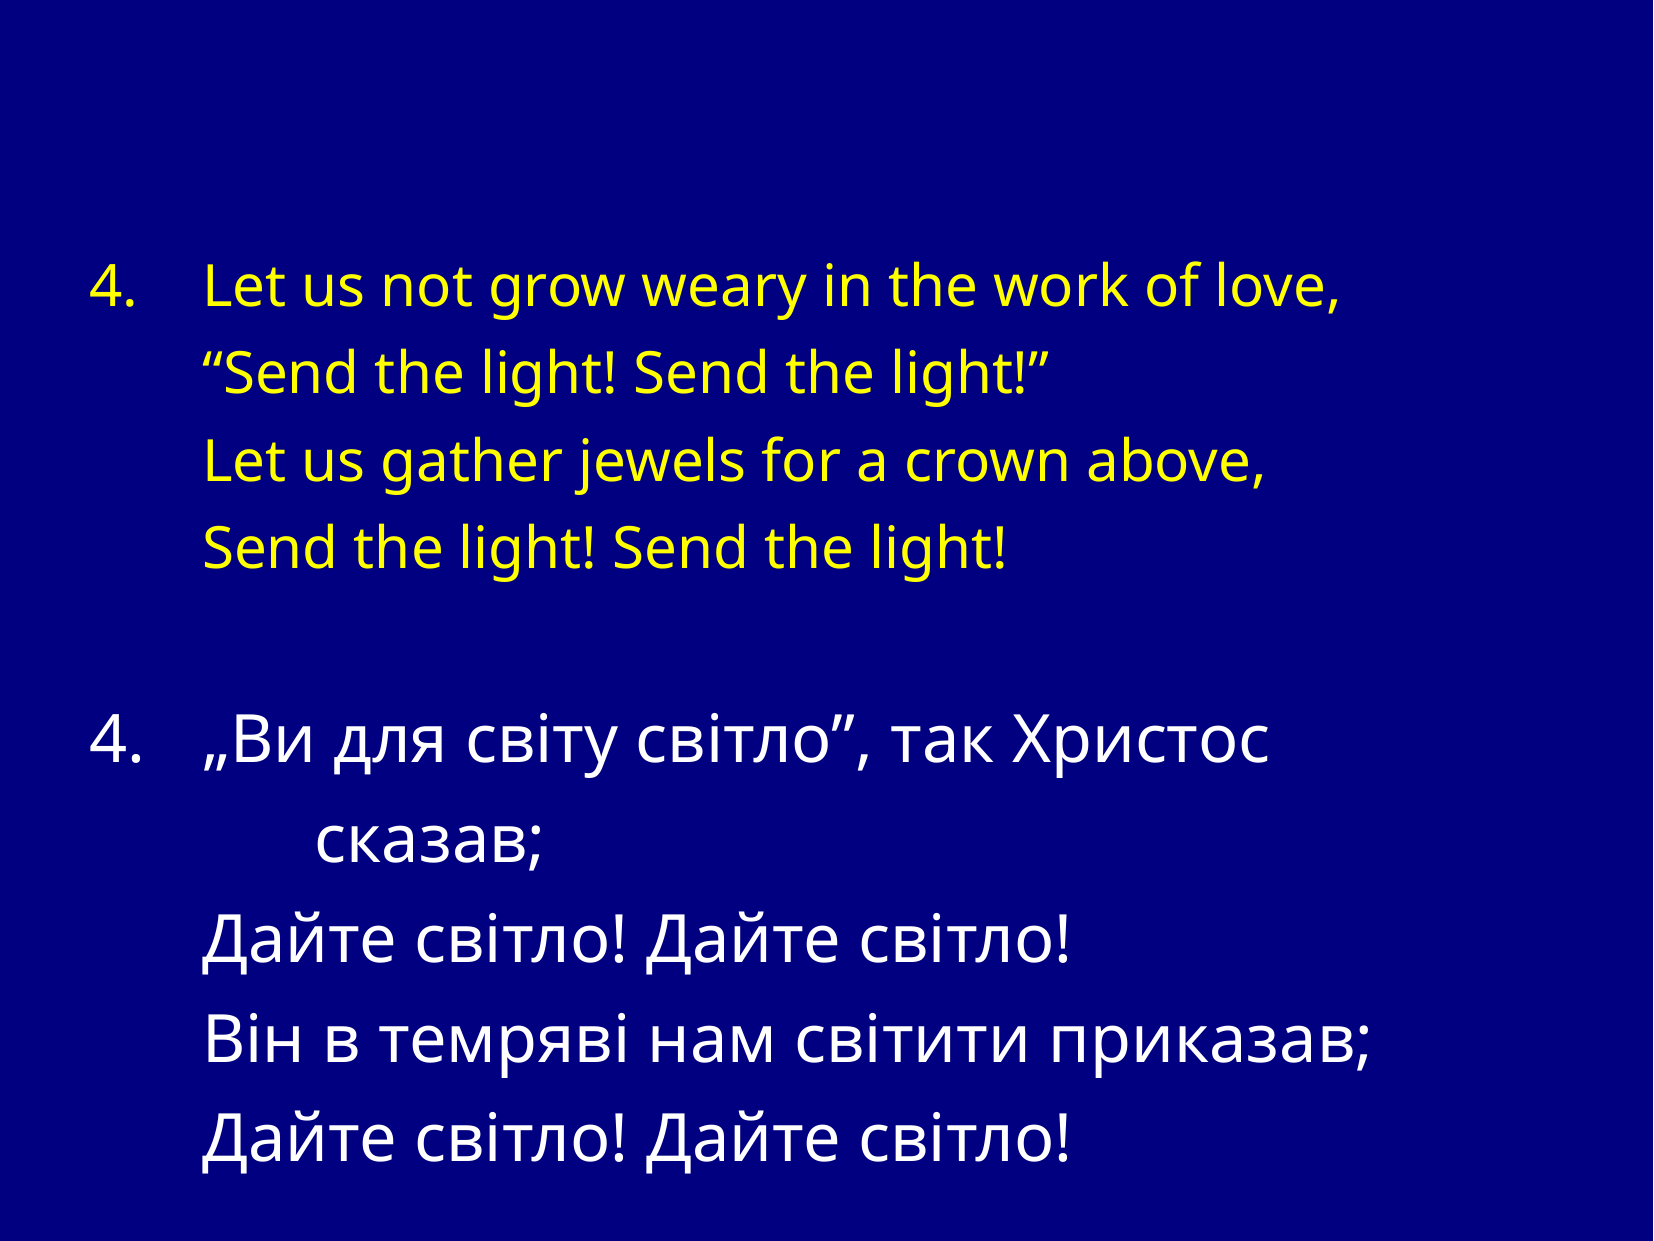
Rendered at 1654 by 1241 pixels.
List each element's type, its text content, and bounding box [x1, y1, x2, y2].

text_box 4. Let us not grow weary in the work of love, “Send the light! Send the light!” Let us gather jewels for a crown above, Send the light! Send the light! [75, 150, 1576, 638]
text_box 4. „Ви для світу світло”, так Христос сказав; Дайте світло! Дайте світло! Він в темряві нам світити приказав; Дайте світло! Дайте світло! [75, 675, 1576, 1163]
